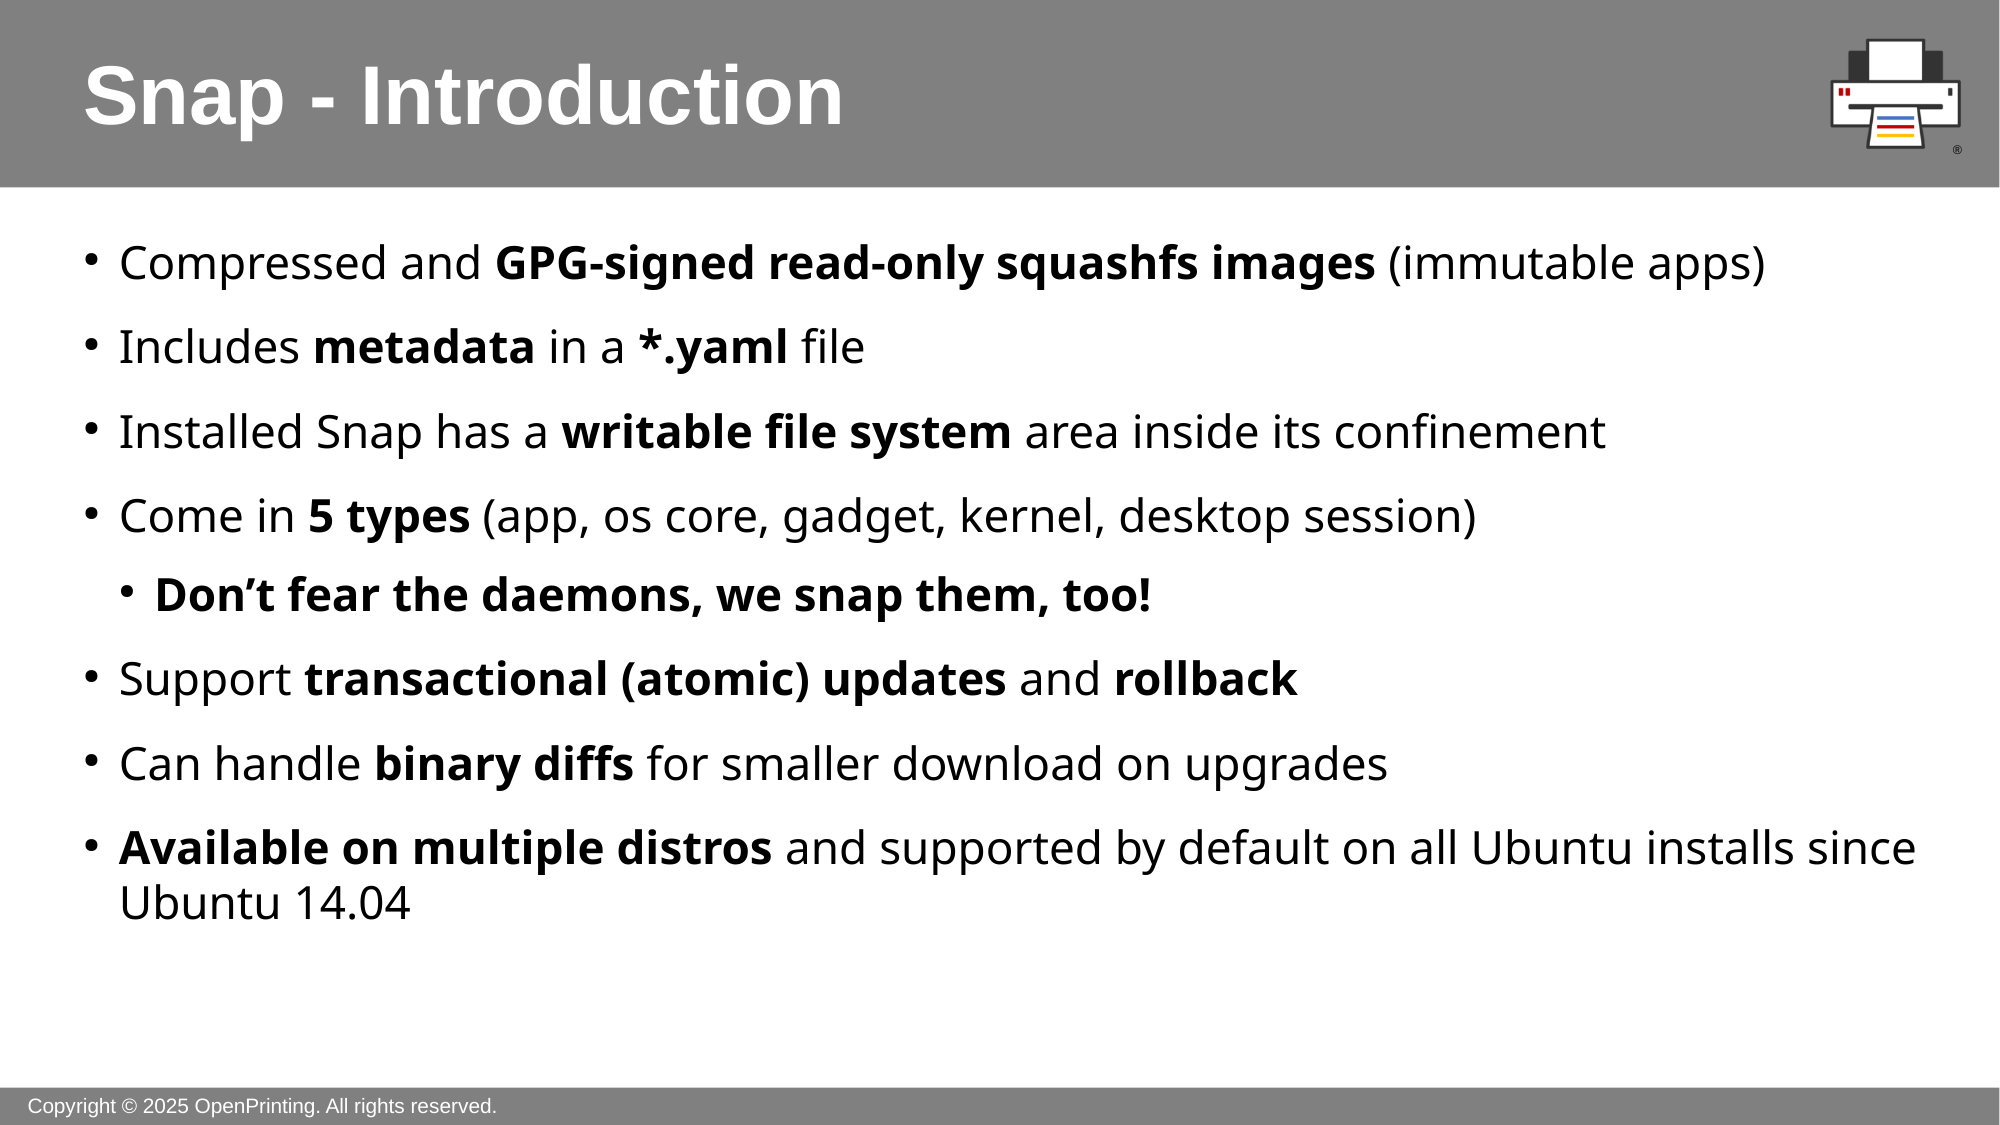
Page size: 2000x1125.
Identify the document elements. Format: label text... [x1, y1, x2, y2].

title Snap - Introduction [75, 7, 1786, 175]
list Compressed and GPG-signed read-only squashfs images (immutable apps) Includes metadata in a *.yaml file Installed Snap has a writable file system area inside its confinement Come in 5 types (app, os core, gadget, kernel, desktop session) Don’t fear the daemons, we snap them, too! Support transactional (atomic) updates and rollback Can handle binary diffs for smaller download on upgrades Available on multiple distros and supported by default on all Ubuntu installs since Ubuntu 14.04 [75, 224, 1936, 1067]
picture [1825, 33, 1966, 154]
